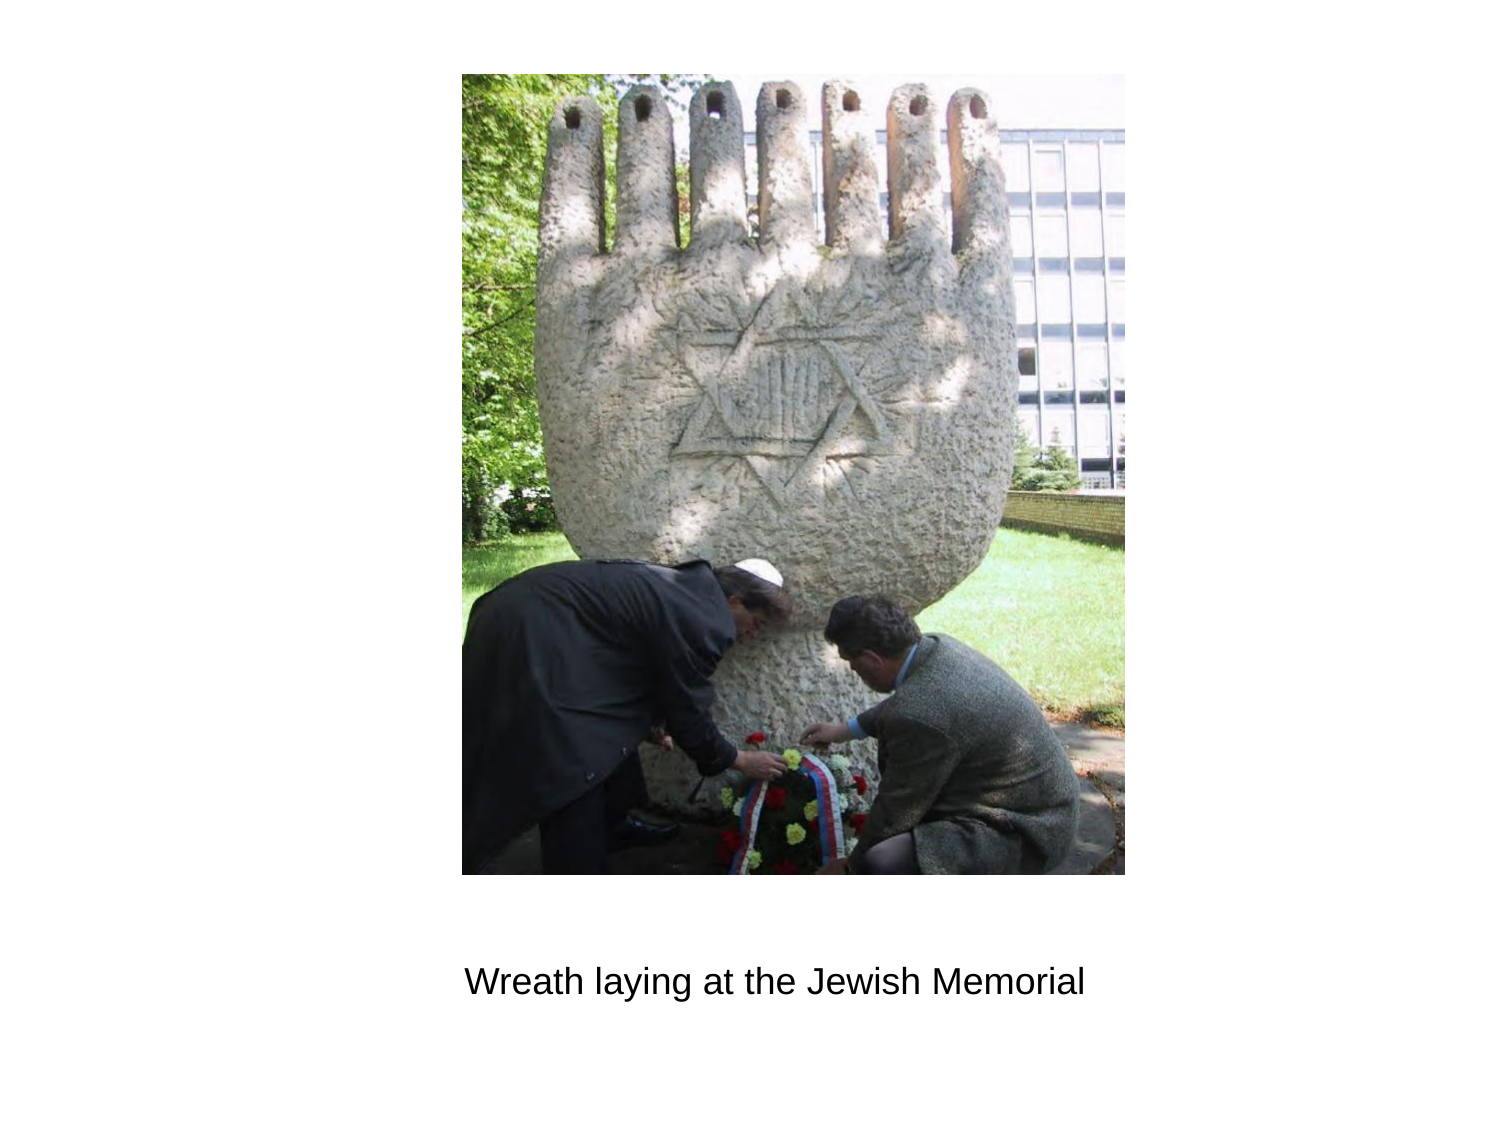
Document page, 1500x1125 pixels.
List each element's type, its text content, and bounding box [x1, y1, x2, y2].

picture [462, 74, 1125, 875]
text_box Wreath laying at the Jewish Memorial [362, 949, 1188, 1010]
